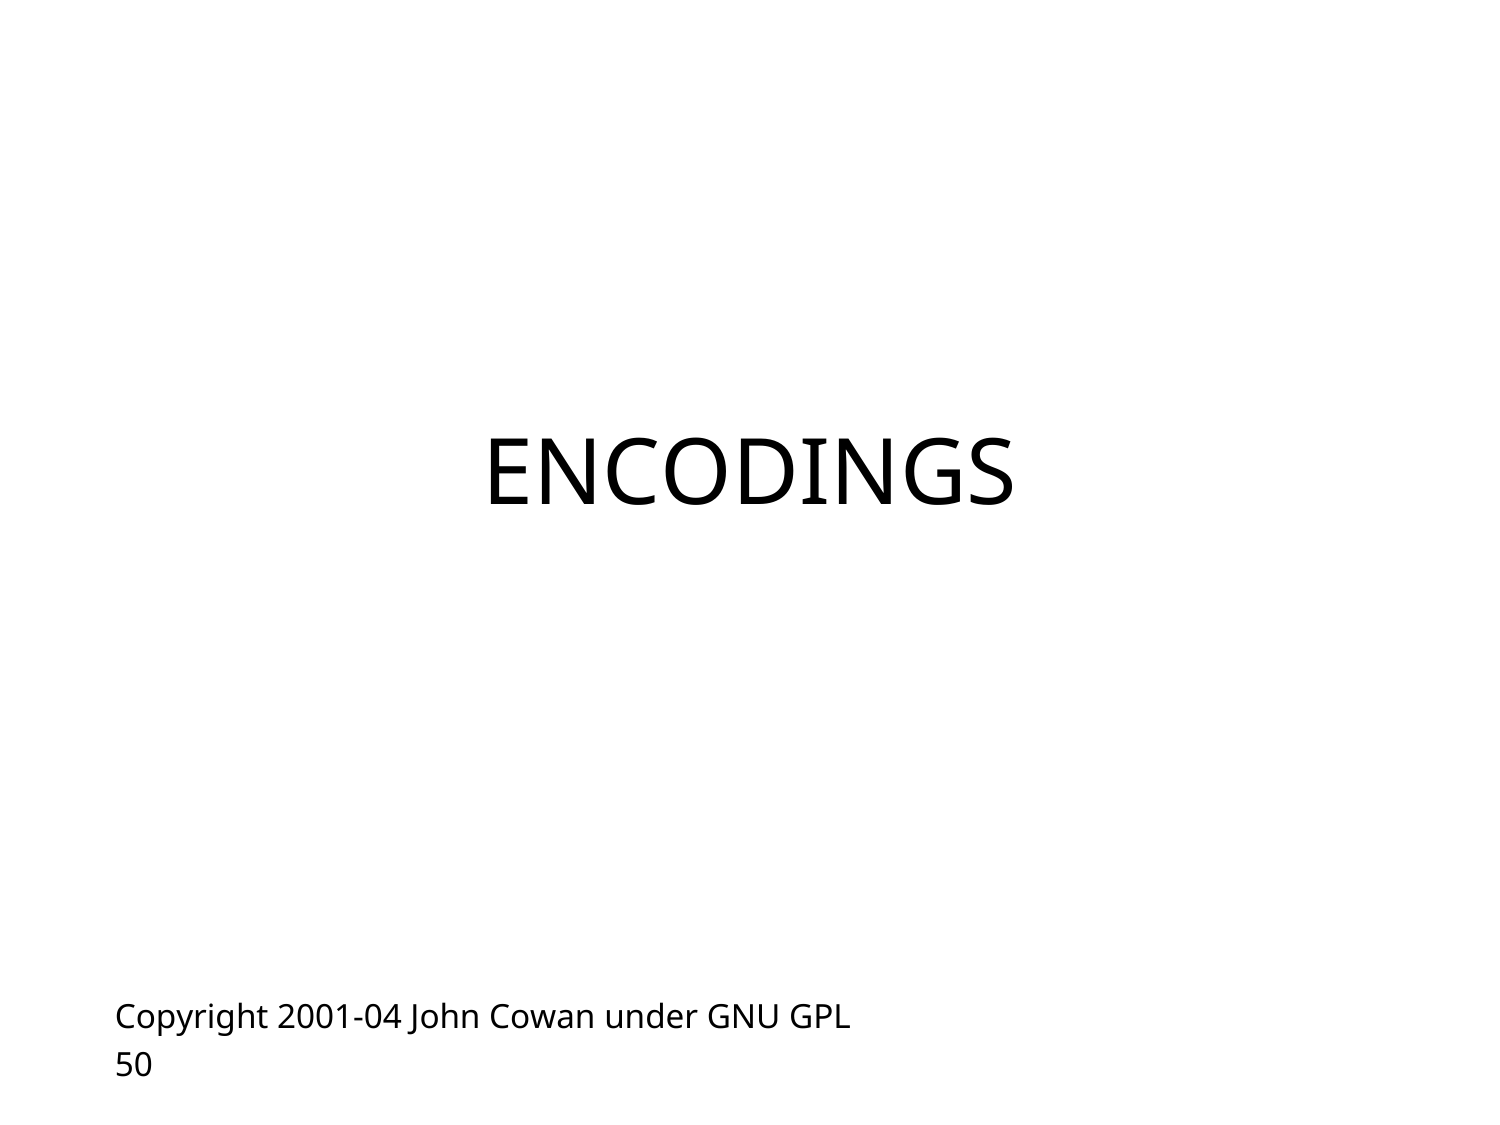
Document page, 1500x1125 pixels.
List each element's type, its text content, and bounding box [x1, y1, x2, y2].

title ENCODINGS [112, 375, 1388, 563]
